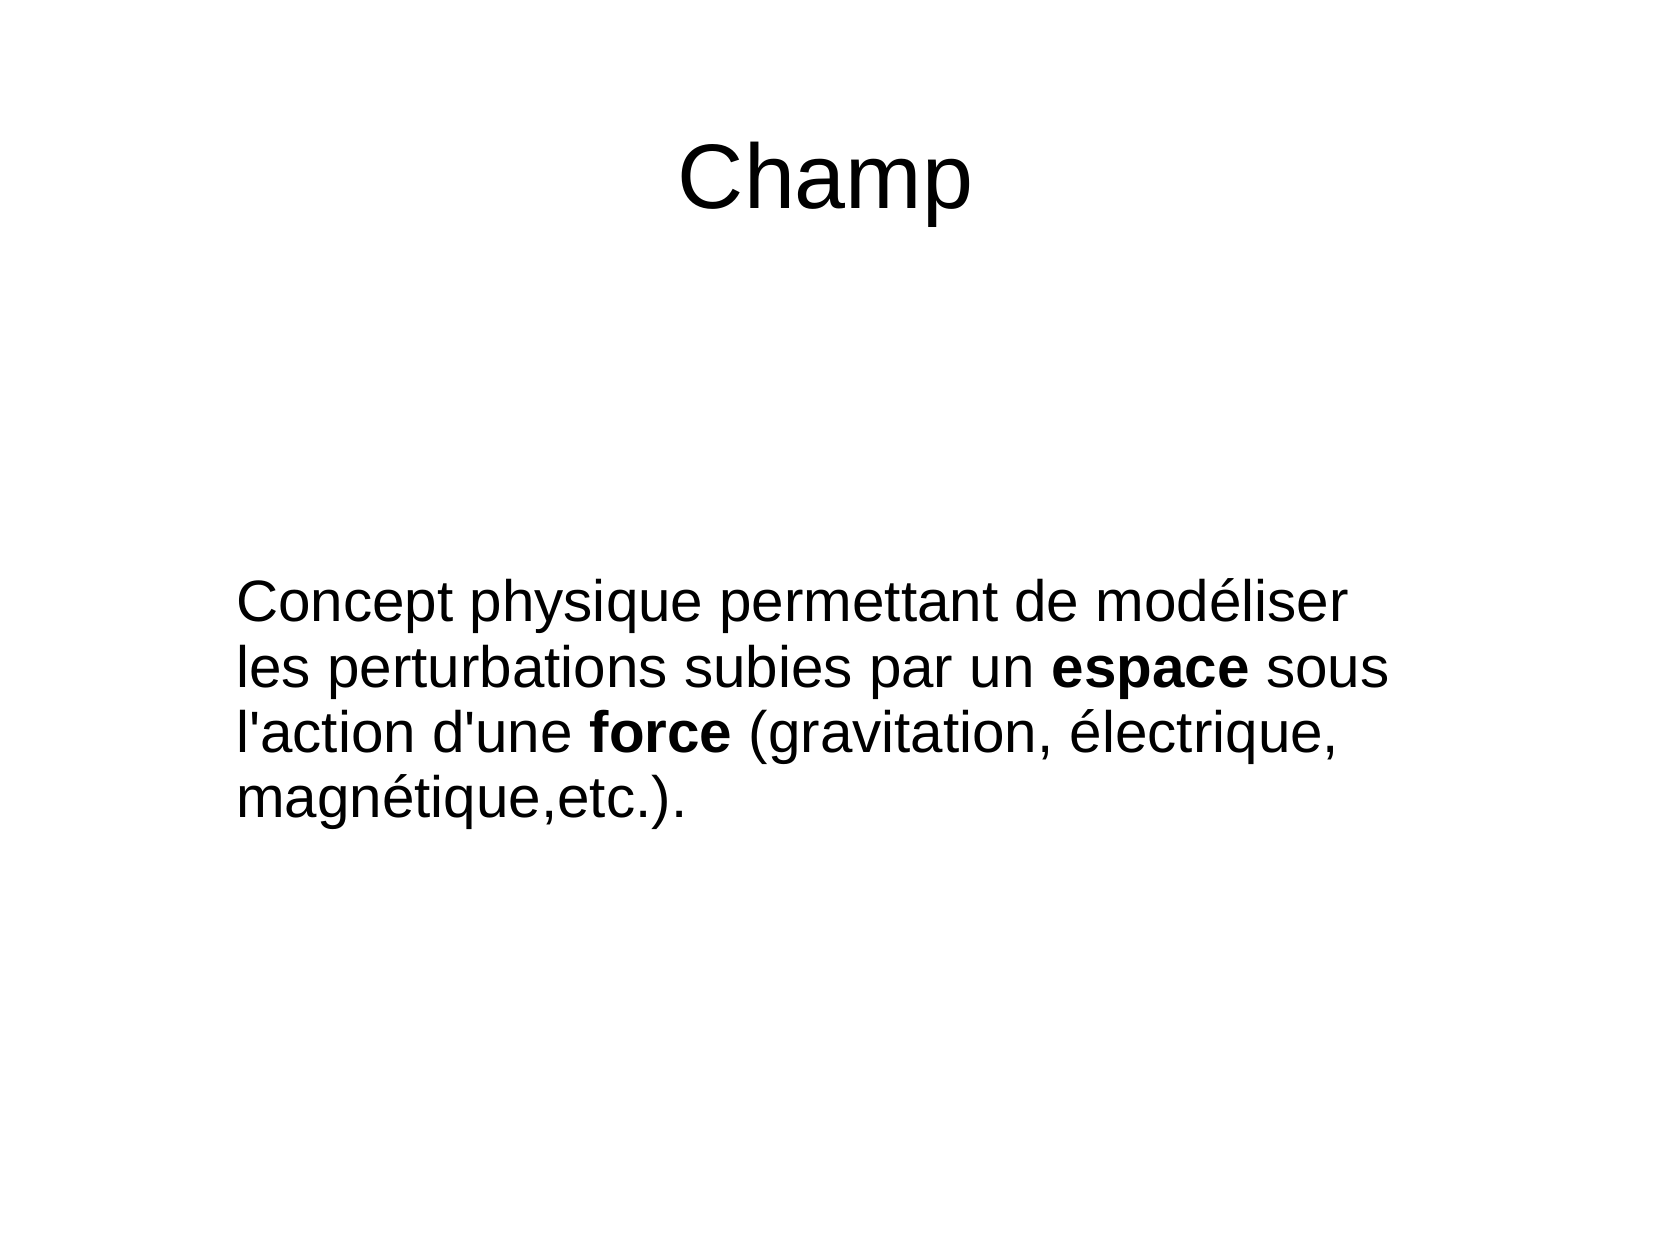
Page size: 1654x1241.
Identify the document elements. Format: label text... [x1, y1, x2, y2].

subtitle Concept physique permettant de modéliser les perturbations subies par un espace sous l'action d'une force (gravitation, électrique, magnétique,etc.). [236, 297, 1418, 1102]
title Champ [82, 115, 1569, 266]
